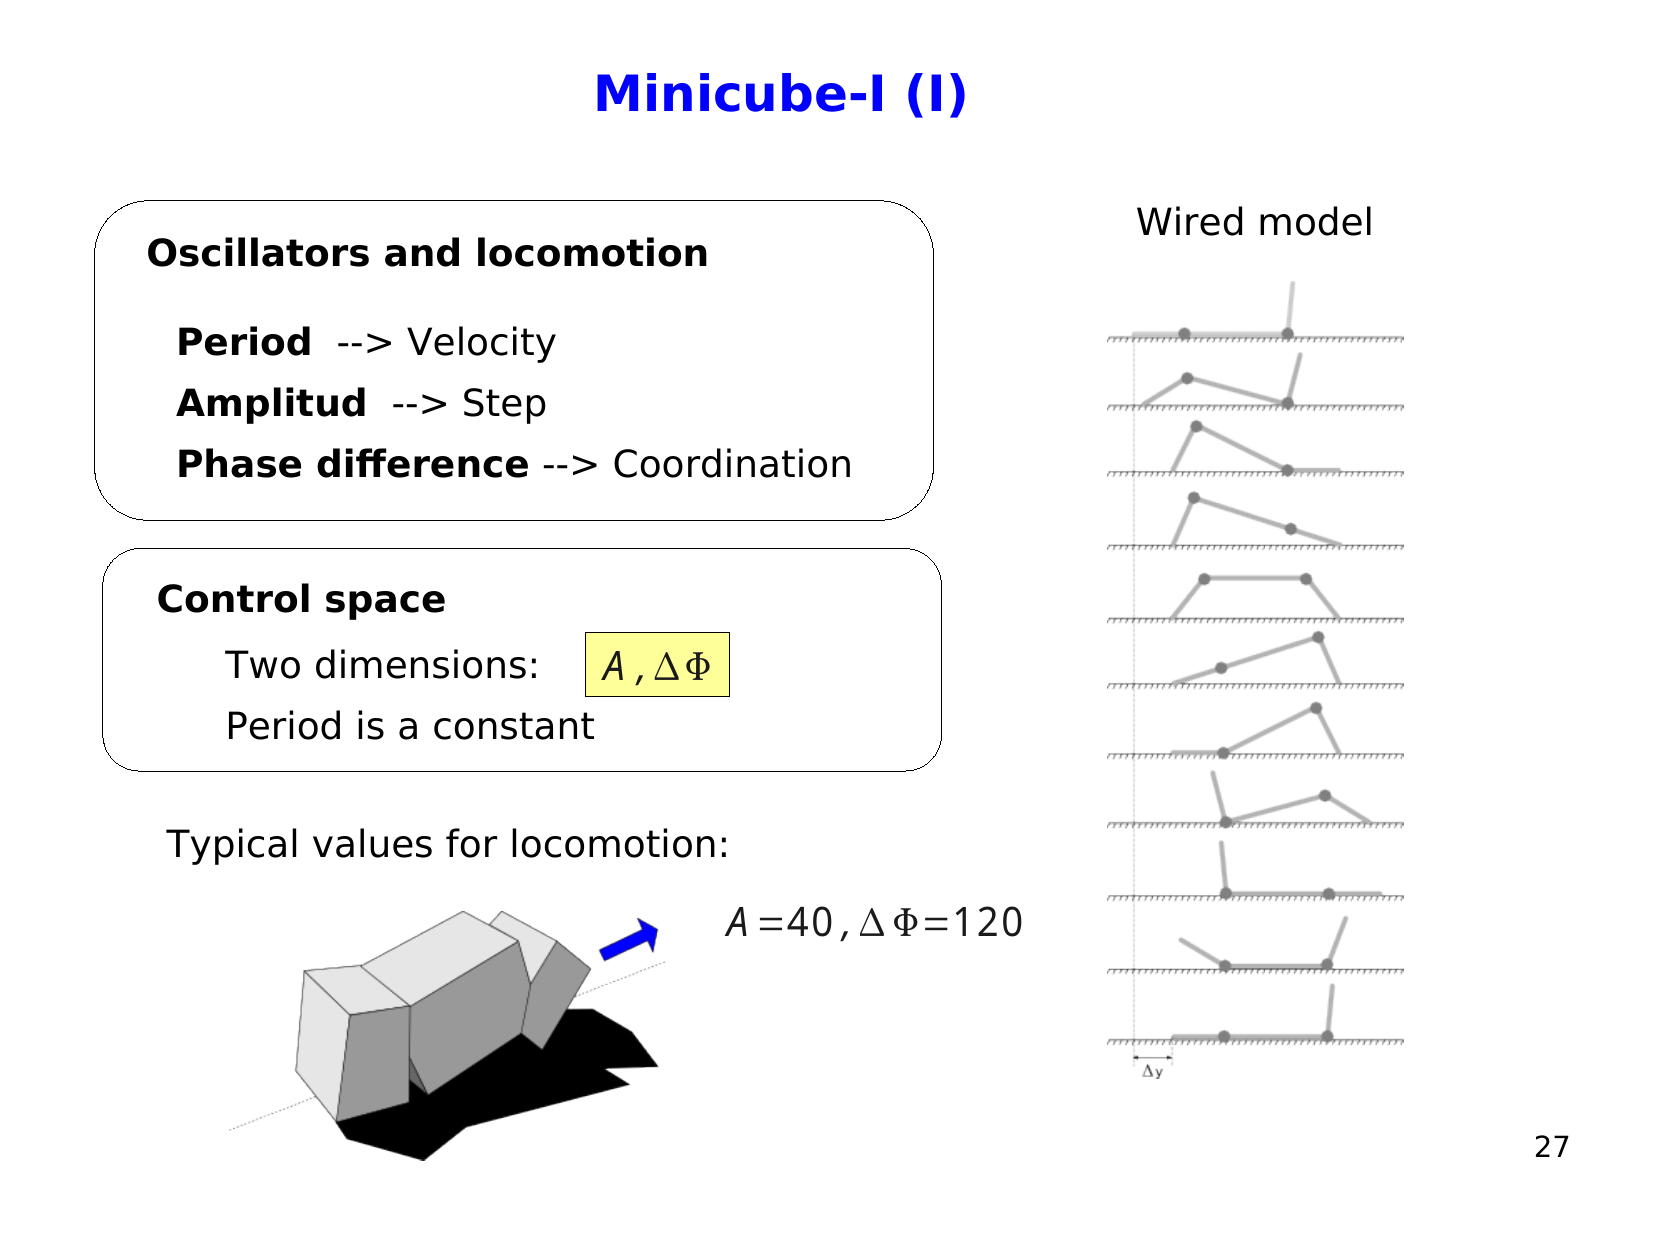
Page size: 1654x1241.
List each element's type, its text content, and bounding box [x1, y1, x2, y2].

picture [1107, 281, 1404, 1079]
text_box Two dimensions: Period is a constant [198, 636, 636, 756]
text_box Control space [141, 570, 462, 629]
text_box Wired model [1120, 193, 1390, 252]
text_box [585, 632, 730, 697]
text_box Oscillators and locomotion [131, 224, 725, 284]
text_box Period --> Velocity Amplitud --> Step Phase difference --> Coordination [149, 313, 896, 495]
text_box Minicube-I (I) [578, 57, 984, 131]
chart [714, 898, 1035, 946]
picture [229, 911, 667, 1161]
chart [591, 641, 722, 690]
text_box Typical values for locomotion: [151, 814, 747, 874]
